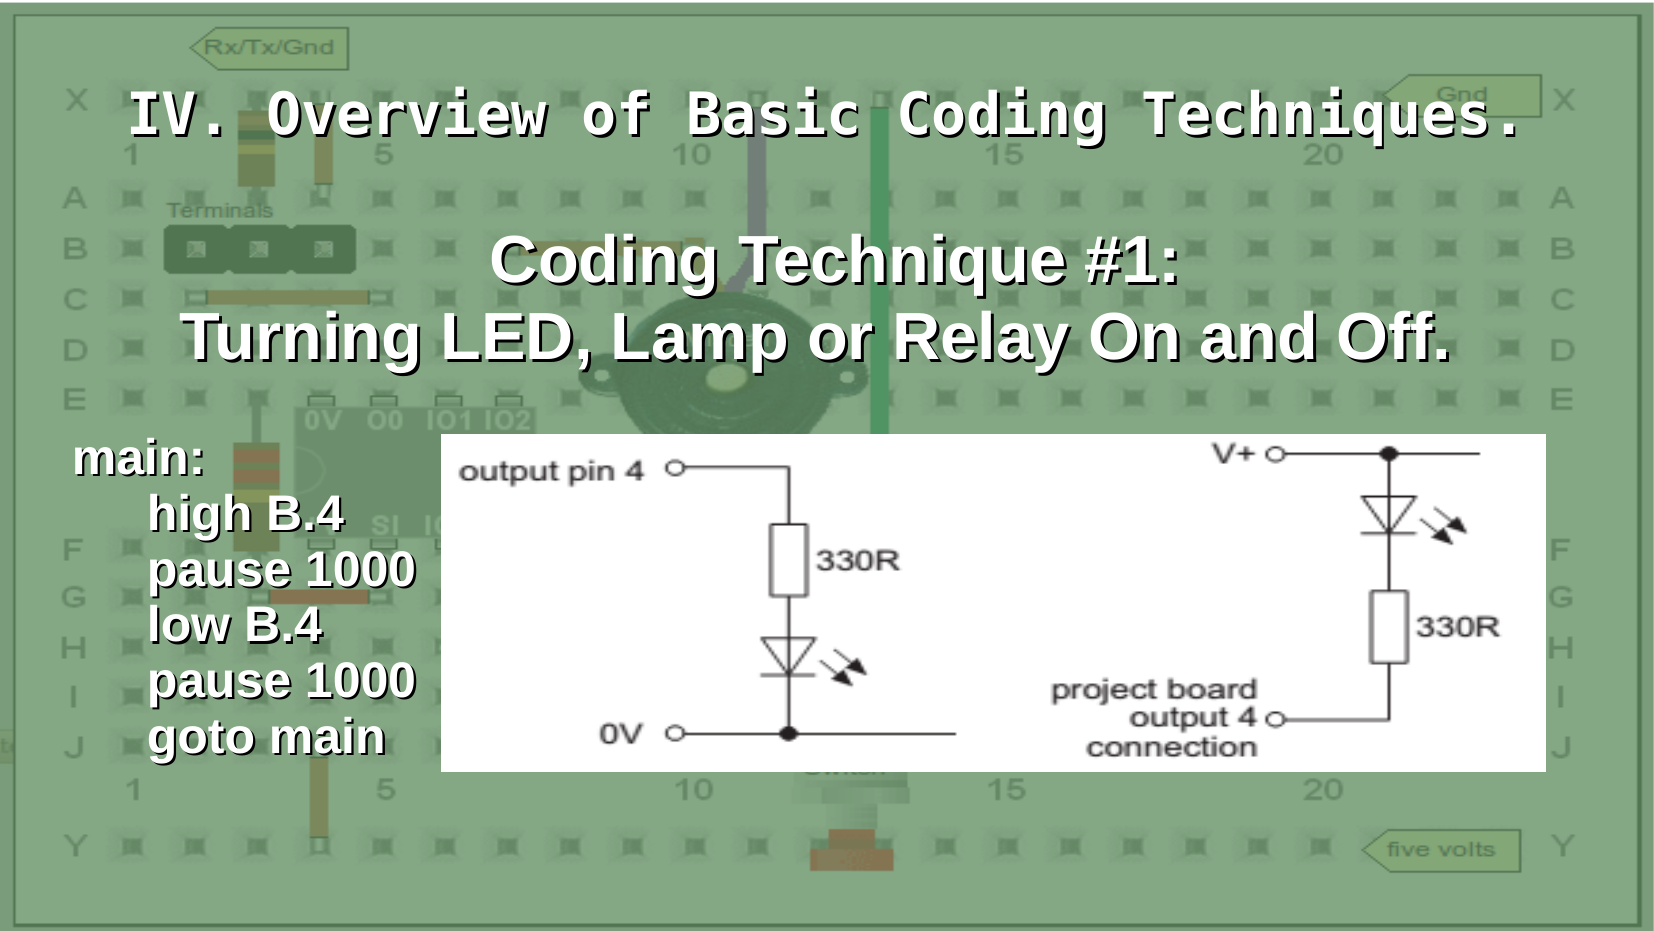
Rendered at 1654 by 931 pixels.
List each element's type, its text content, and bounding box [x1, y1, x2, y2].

picture [0, 2, 1654, 931]
title IV. Overview of Basic Coding Techniques. [82, 28, 1571, 202]
subtitle Coding Technique #1: Turning LED, Lamp or Relay On and Off. main: high B.4 pause 1000 low B.4 pause 1000 goto main [71, 177, 1561, 886]
